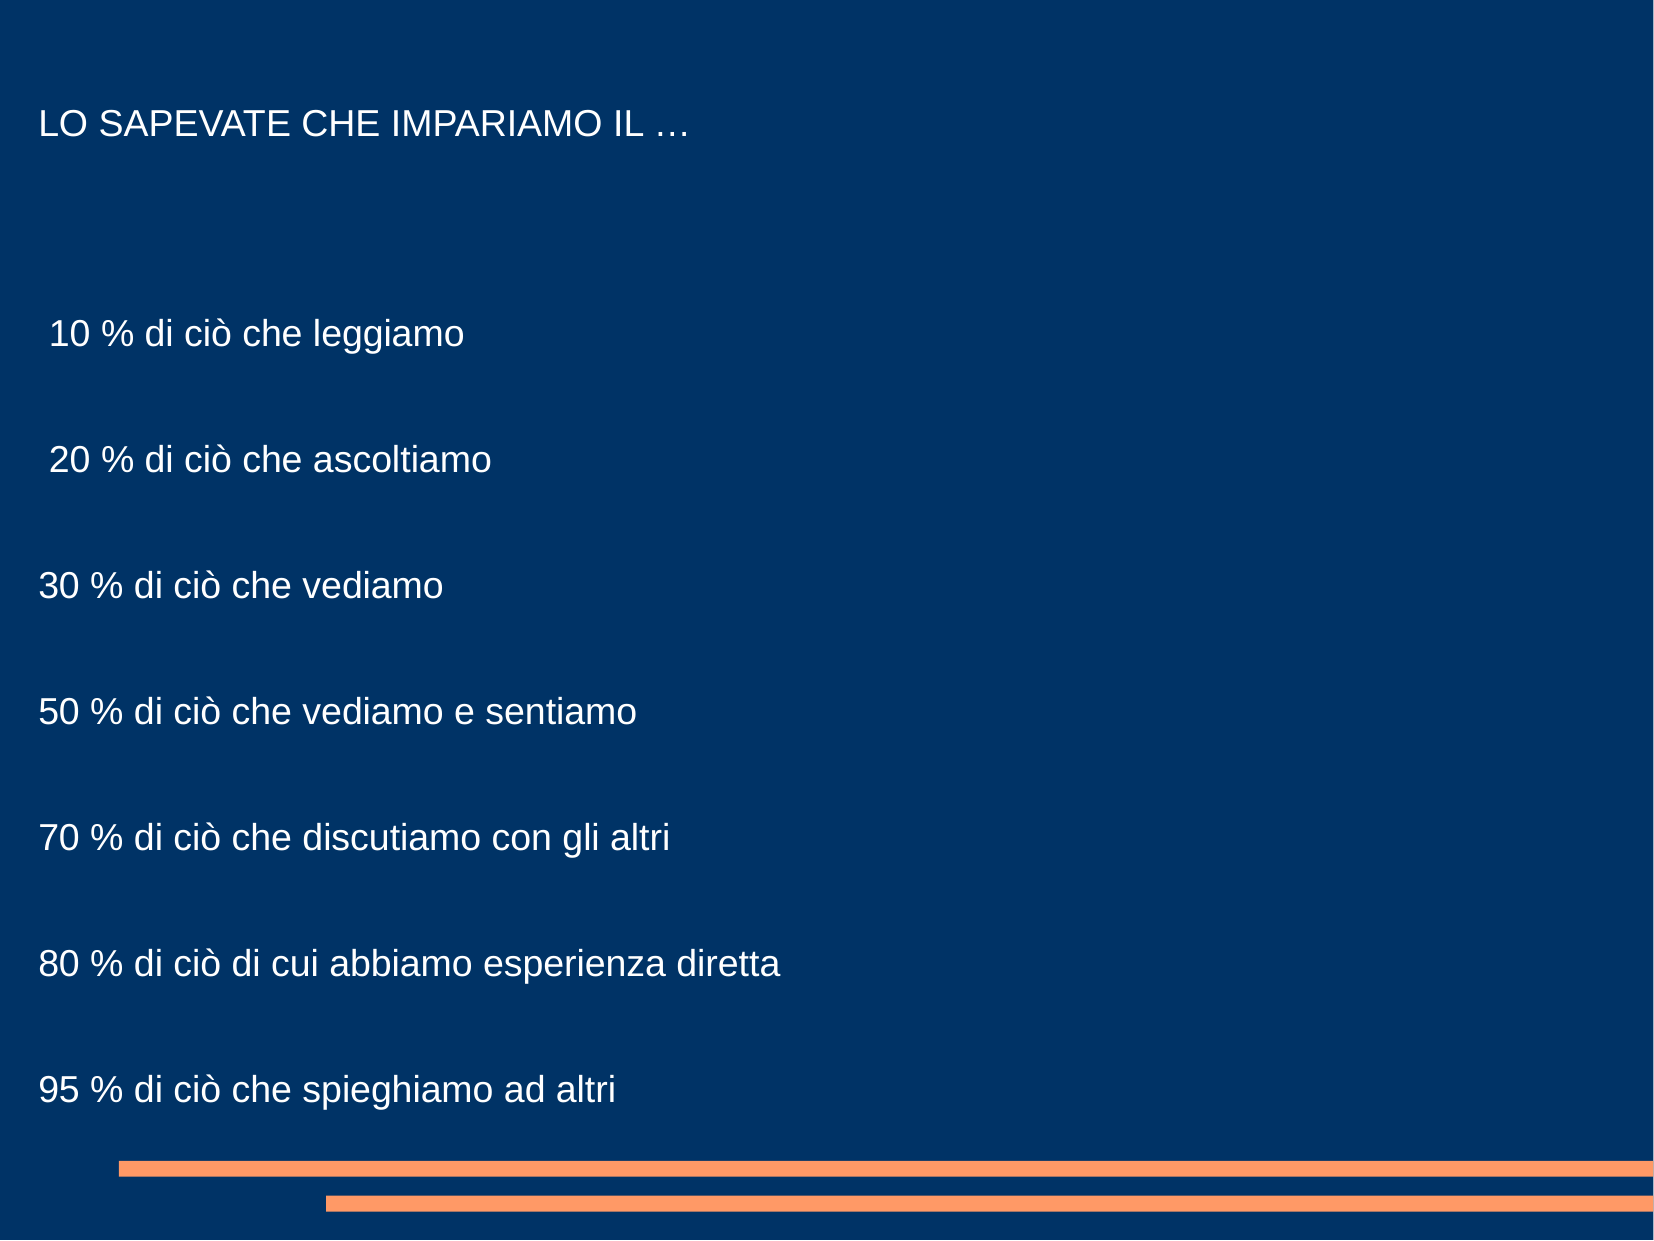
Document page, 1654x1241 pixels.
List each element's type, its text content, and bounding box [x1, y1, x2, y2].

text_box LO SAPEVATE CHE IMPARIAMO IL … 10 % di ciò che leggiamo 20 % di ciò che ascoltiamo 30 % di ciò che vediamo 50 % di ciò che vediamo e sentiamo 70 % di ciò che discutiamo con gli altri 80 % di ciò di cui abbiamo esperienza diretta 95 % di ciò che spieghiamo ad altri [23, 95, 1654, 1120]
